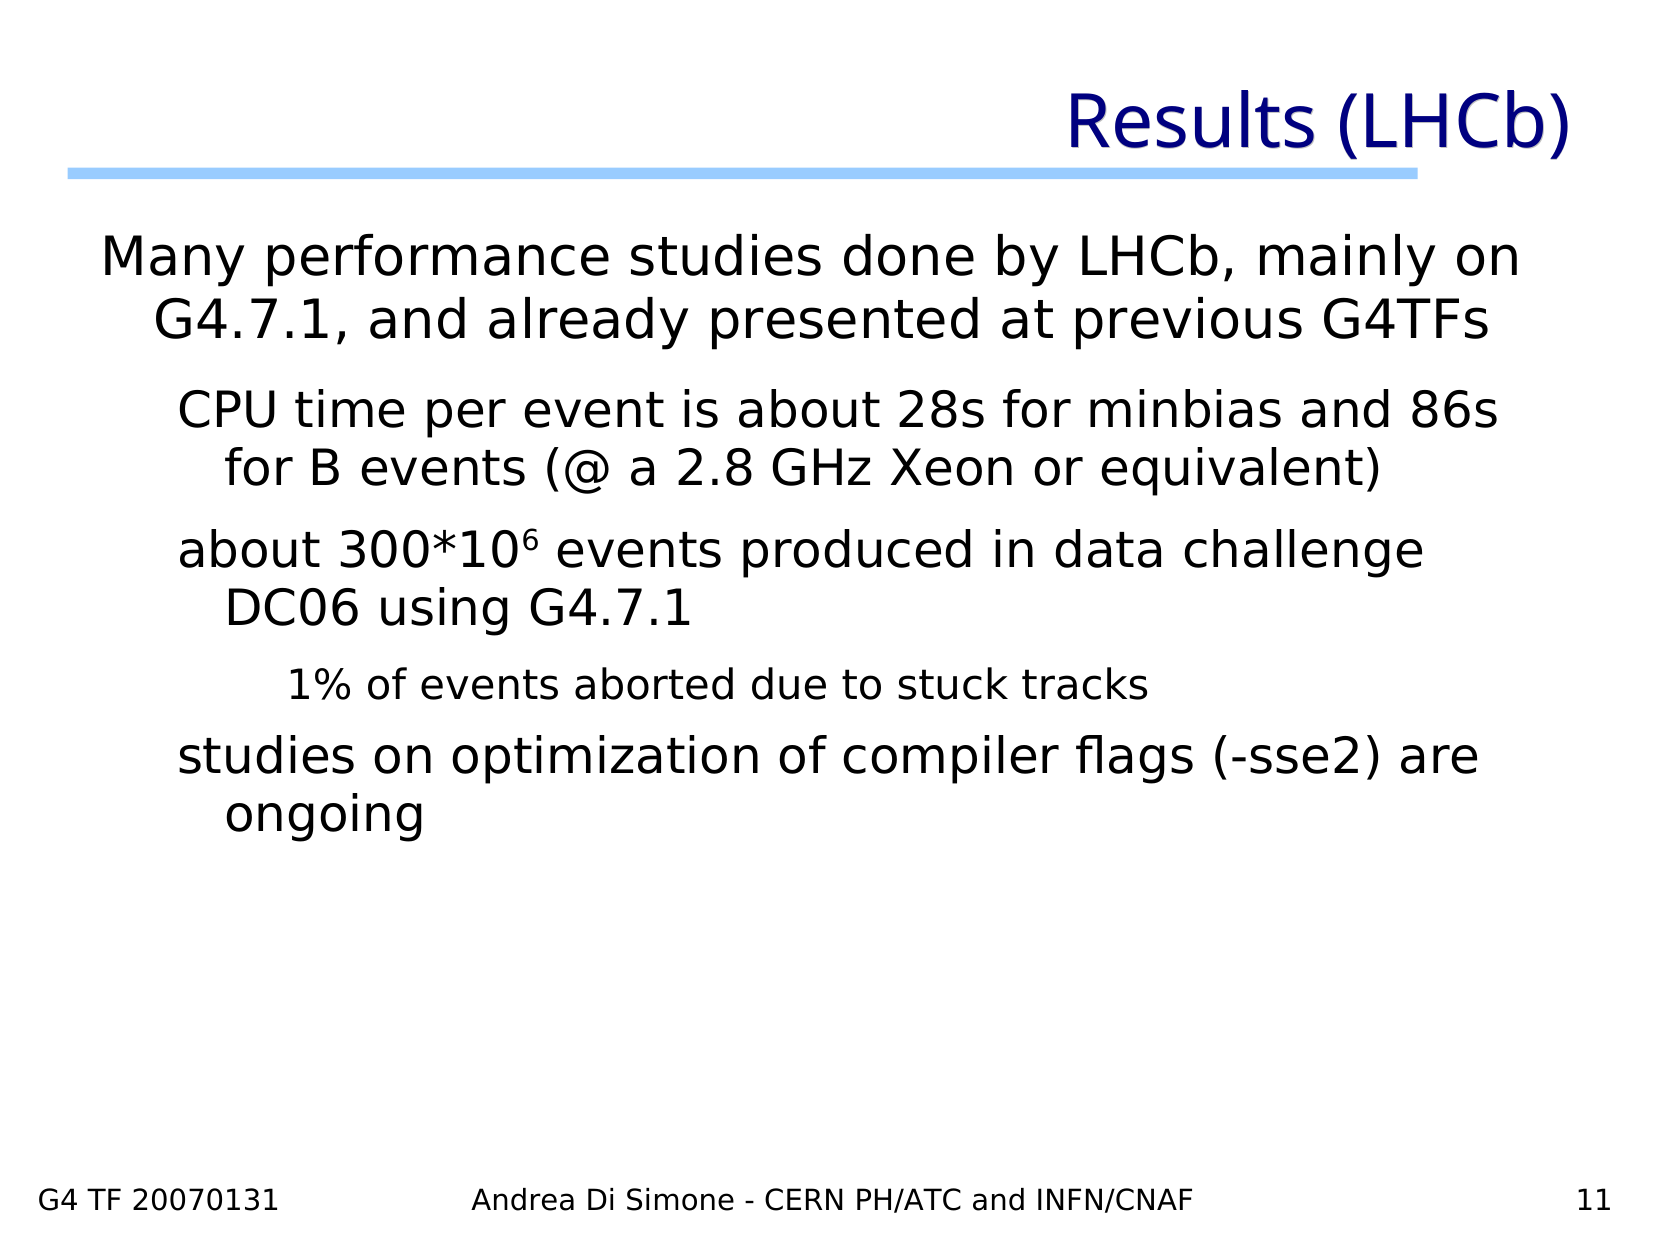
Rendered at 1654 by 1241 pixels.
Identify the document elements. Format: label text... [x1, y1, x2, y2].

title Results (LHCb) [82, 49, 1571, 188]
list Many performance studies done by LHCb, mainly on G4.7.1, and already presented at previous G4TFs CPU time per event is about 28s for minbias and 86s for B events (@ a 2.8 GHz Xeon or equivalent) about 300*106 events produced in data challenge DC06 using G4.7.1 1% of events aborted due to stuck tracks studies on optimization of compiler flags (-sse2) are ongoing [82, 225, 1571, 1109]
